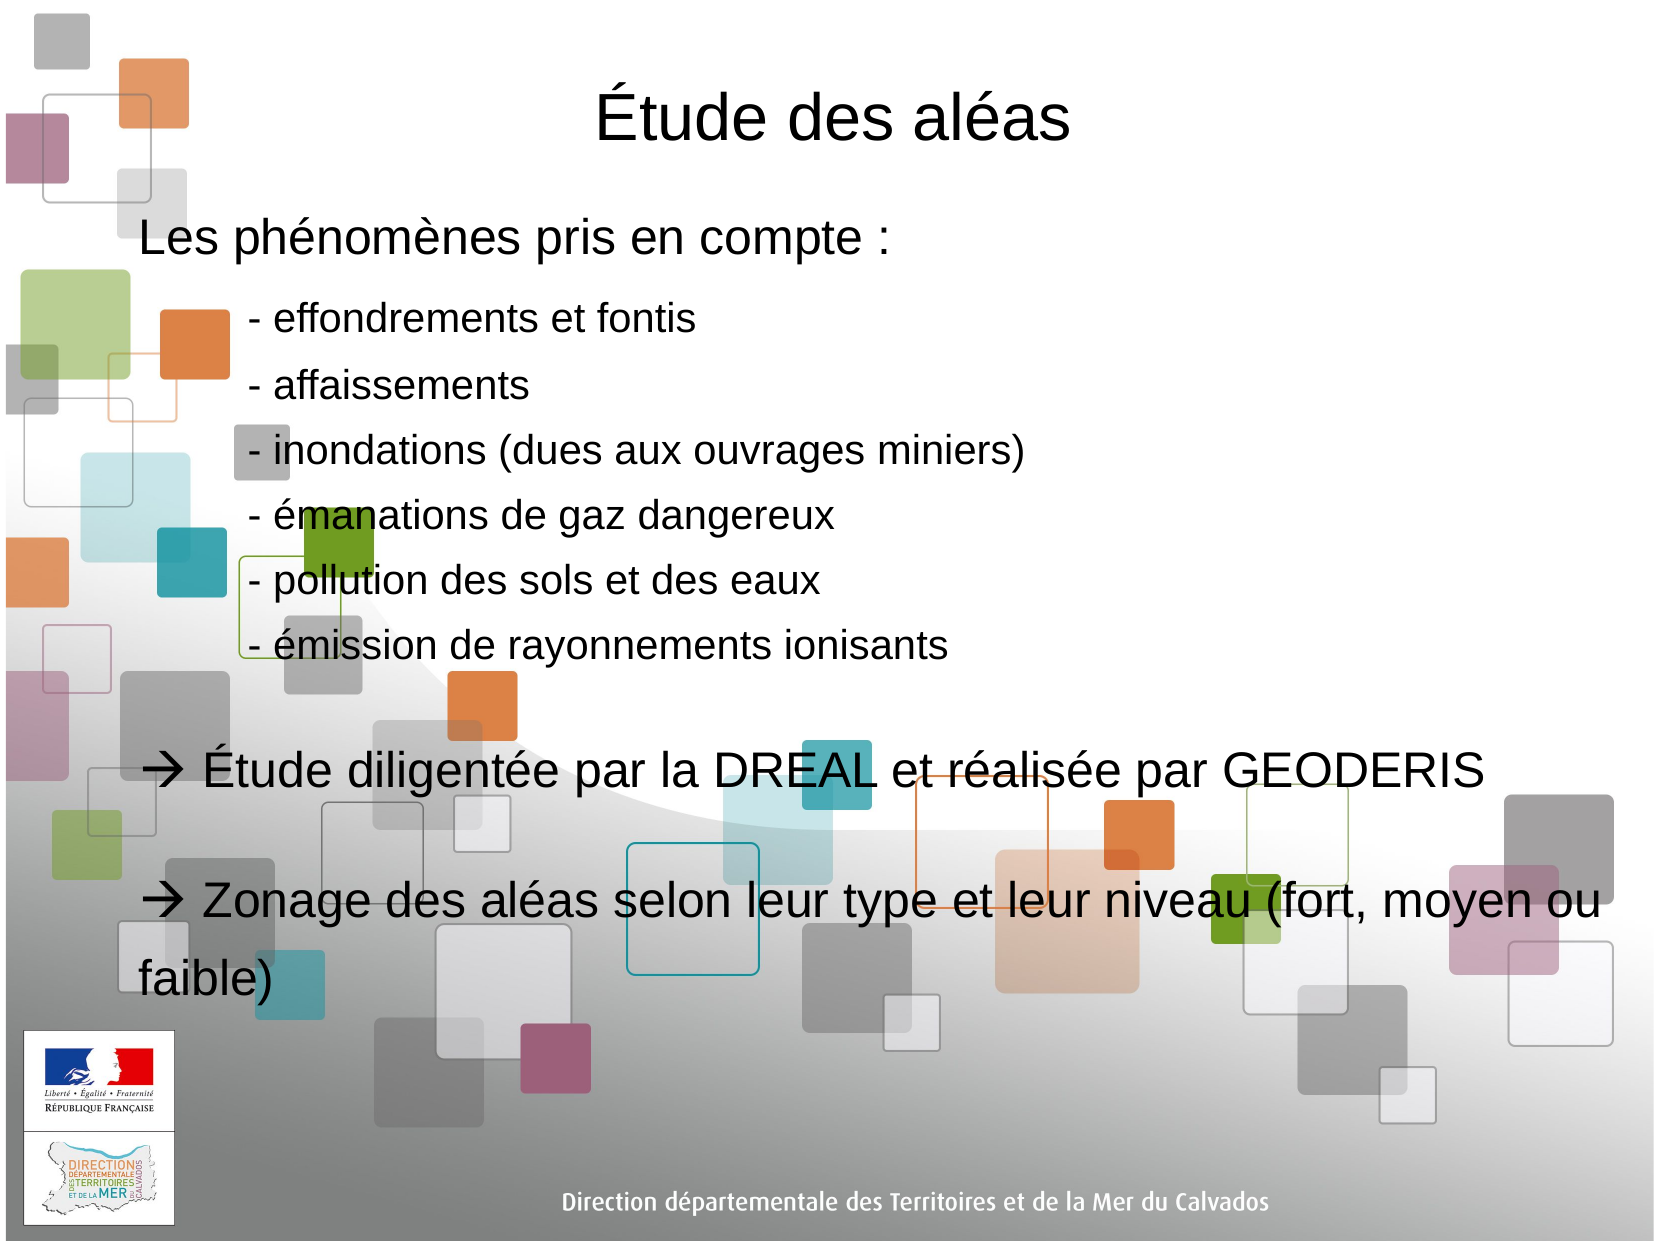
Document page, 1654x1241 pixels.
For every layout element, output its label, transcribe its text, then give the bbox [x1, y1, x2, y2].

text_box Étude des aléas [68, 65, 1599, 162]
text_box Les phénomènes pris en compte : - effondrements et fontis - affaissements - inondations (dues aux ouvrages miniers) - émanations de gaz dangereux - pollution des sols et des eaux - émission de rayonnements ionisants  Étude diligentée par la DREAL et réalisée par GEODERIS  Zonage des aléas selon leur type et leur niveau (fort, moyen ou faible) [123, 179, 1654, 1103]
picture [5, 3, 1654, 1241]
